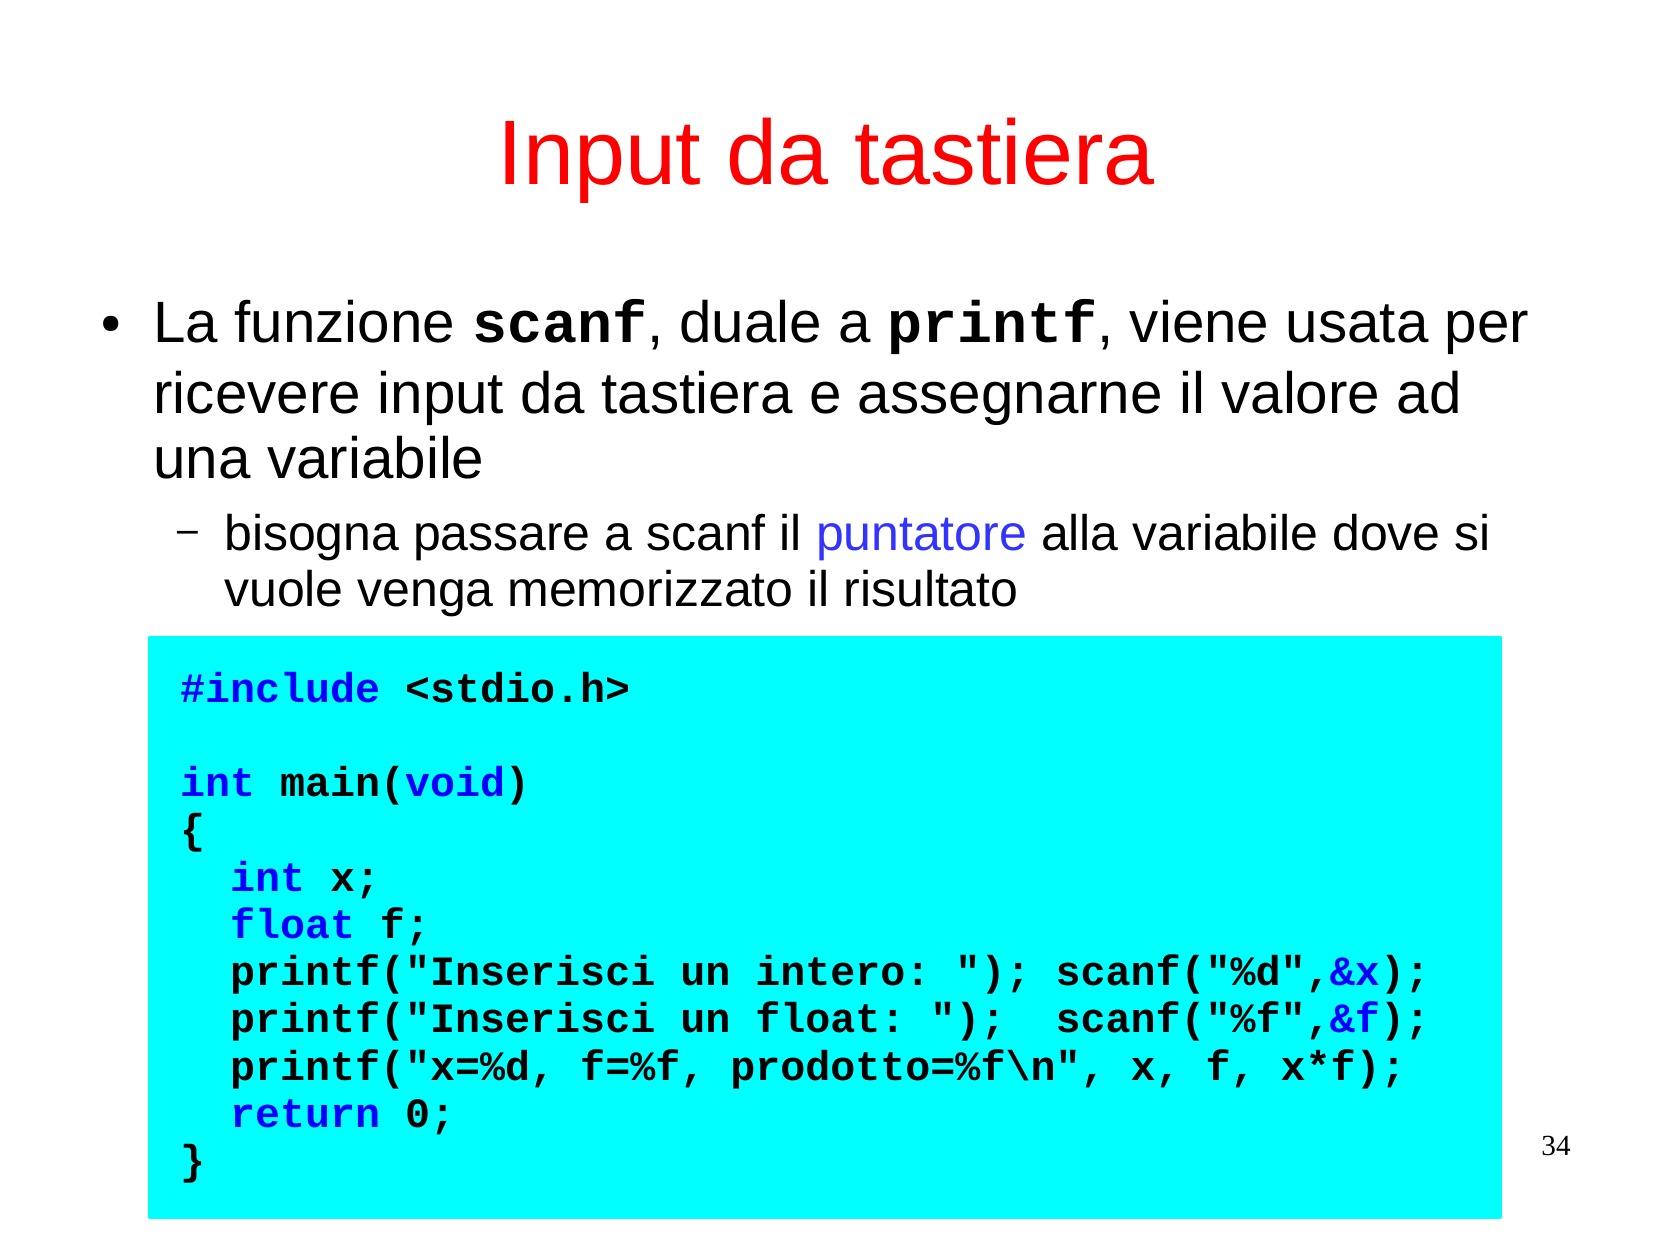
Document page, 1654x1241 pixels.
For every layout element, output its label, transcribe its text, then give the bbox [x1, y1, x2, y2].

list La funzione scanf, duale a printf, viene usata per ricevere input da tastiera e assegnarne il valore ad una variabile bisogna passare a scanf il puntatore alla variabile dove si vuole venga memorizzato il risultato [82, 290, 1571, 1109]
title Input da tastiera [82, 49, 1571, 257]
text_box #include <stdio.h> int main(void) { int x; float f; printf("Inserisci un intero: "); scanf("%d",&x); printf("Inserisci un float: "); scanf("%f",&f); printf("x=%d, f=%f, prodotto=%f\n", x, f, x*f); return 0; } [150, 637, 1501, 1218]
